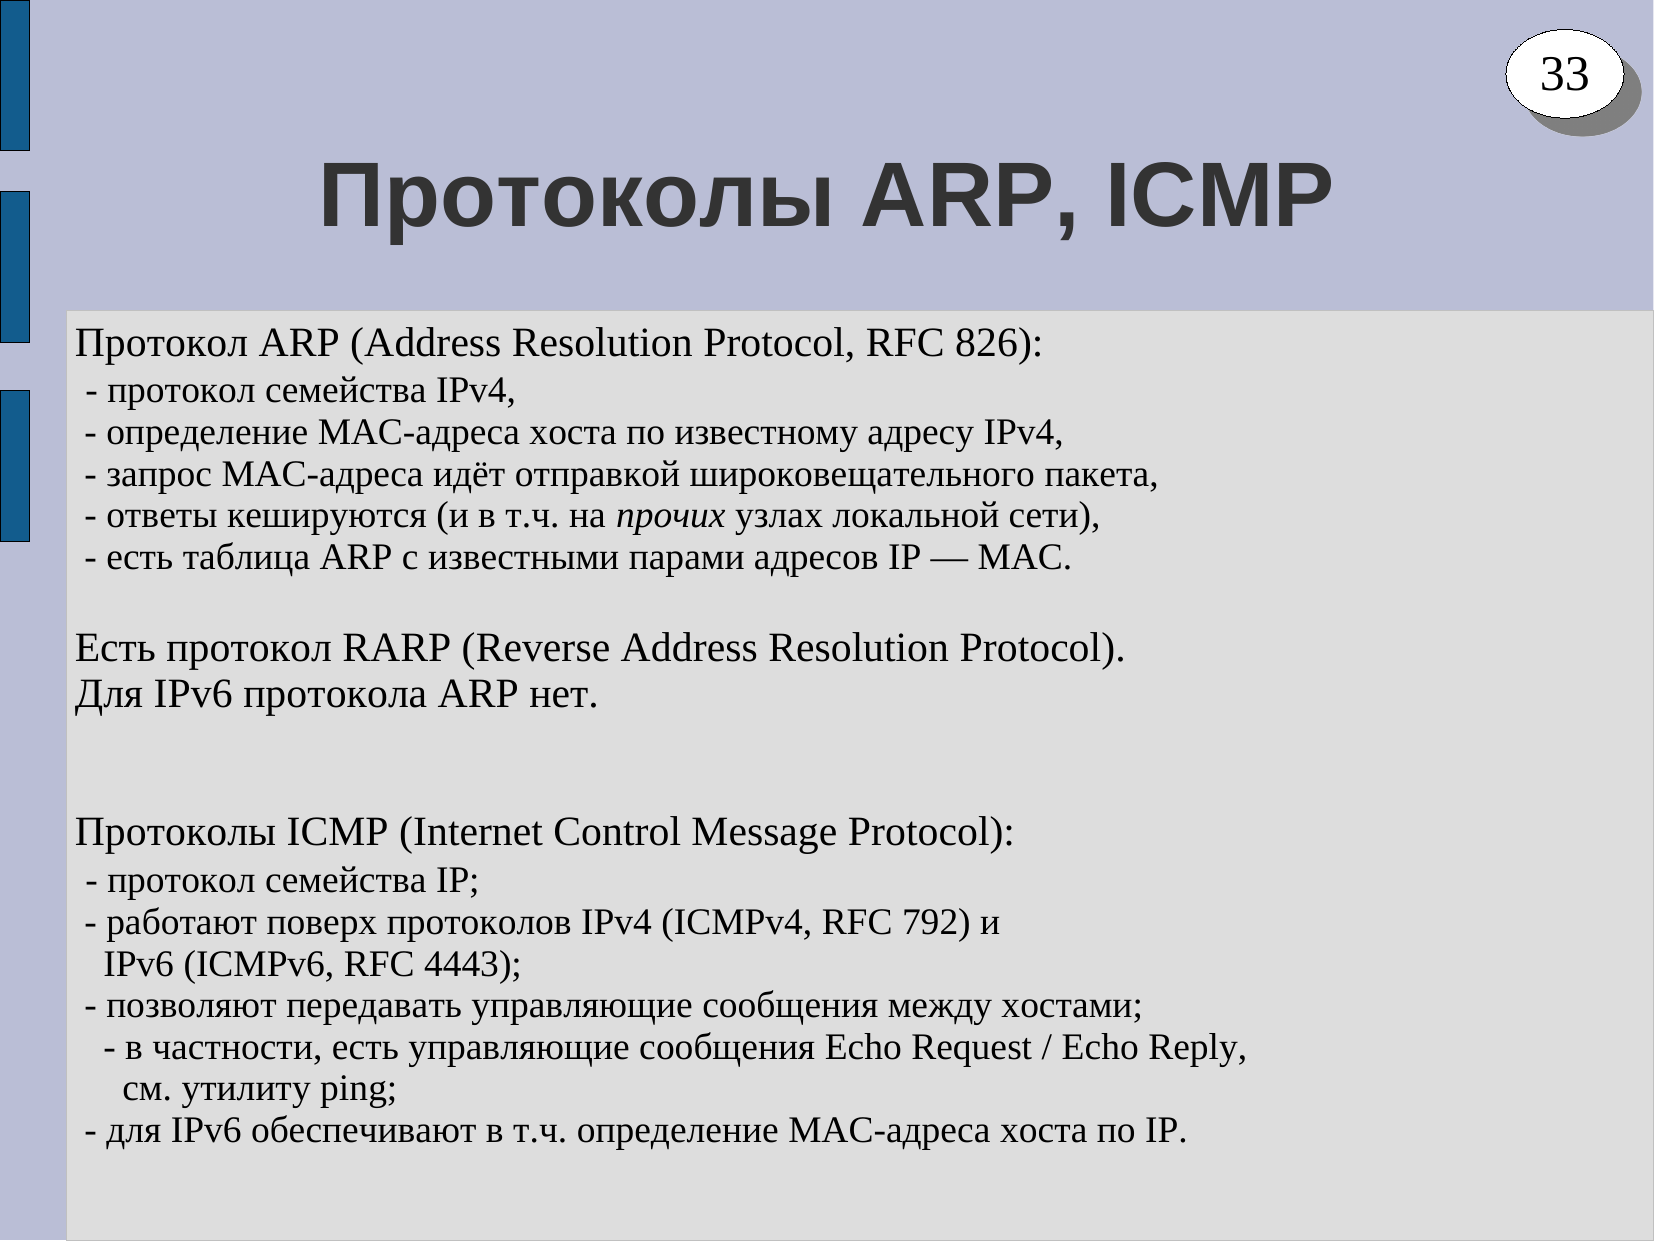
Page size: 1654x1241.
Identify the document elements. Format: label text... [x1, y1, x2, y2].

title Протоколы ARP, ICMP [121, 91, 1534, 299]
text_box 33 [1505, 29, 1625, 119]
text_box Протокол ARP (Address Resolution Protocol, RFC 826): - протокол семейства IPv4, - определение MAC-адреса хоста по известному адресу IPv4, - запрос MAC-адреса идёт отправкой широковещательного пакета, - ответы кешируются (и в т.ч. на прочих узлах локальной сети), - есть таблица ARP с известными парами адресов IP — MAC. Есть протокол RARP (Reverse Address Resolution Protocol). Для IPv6 протокола ARP нет. Протоколы ICMP (Internet Control Message Protocol): - протокол семейства IP; - работают поверх протоколов IPv4 (ICMPv4, RFC 792) и IPv6 (ICMPv6, RFC 4443); - позволяют передавать управляющие сообщения между хостами; - в частности, есть управляющие сообщения Echo Request / Echo Reply, см. утилиту ping; - для IPv6 обеспечивают в т.ч. определение MAC-адреса хоста по IP. [74, 318, 1565, 1205]
